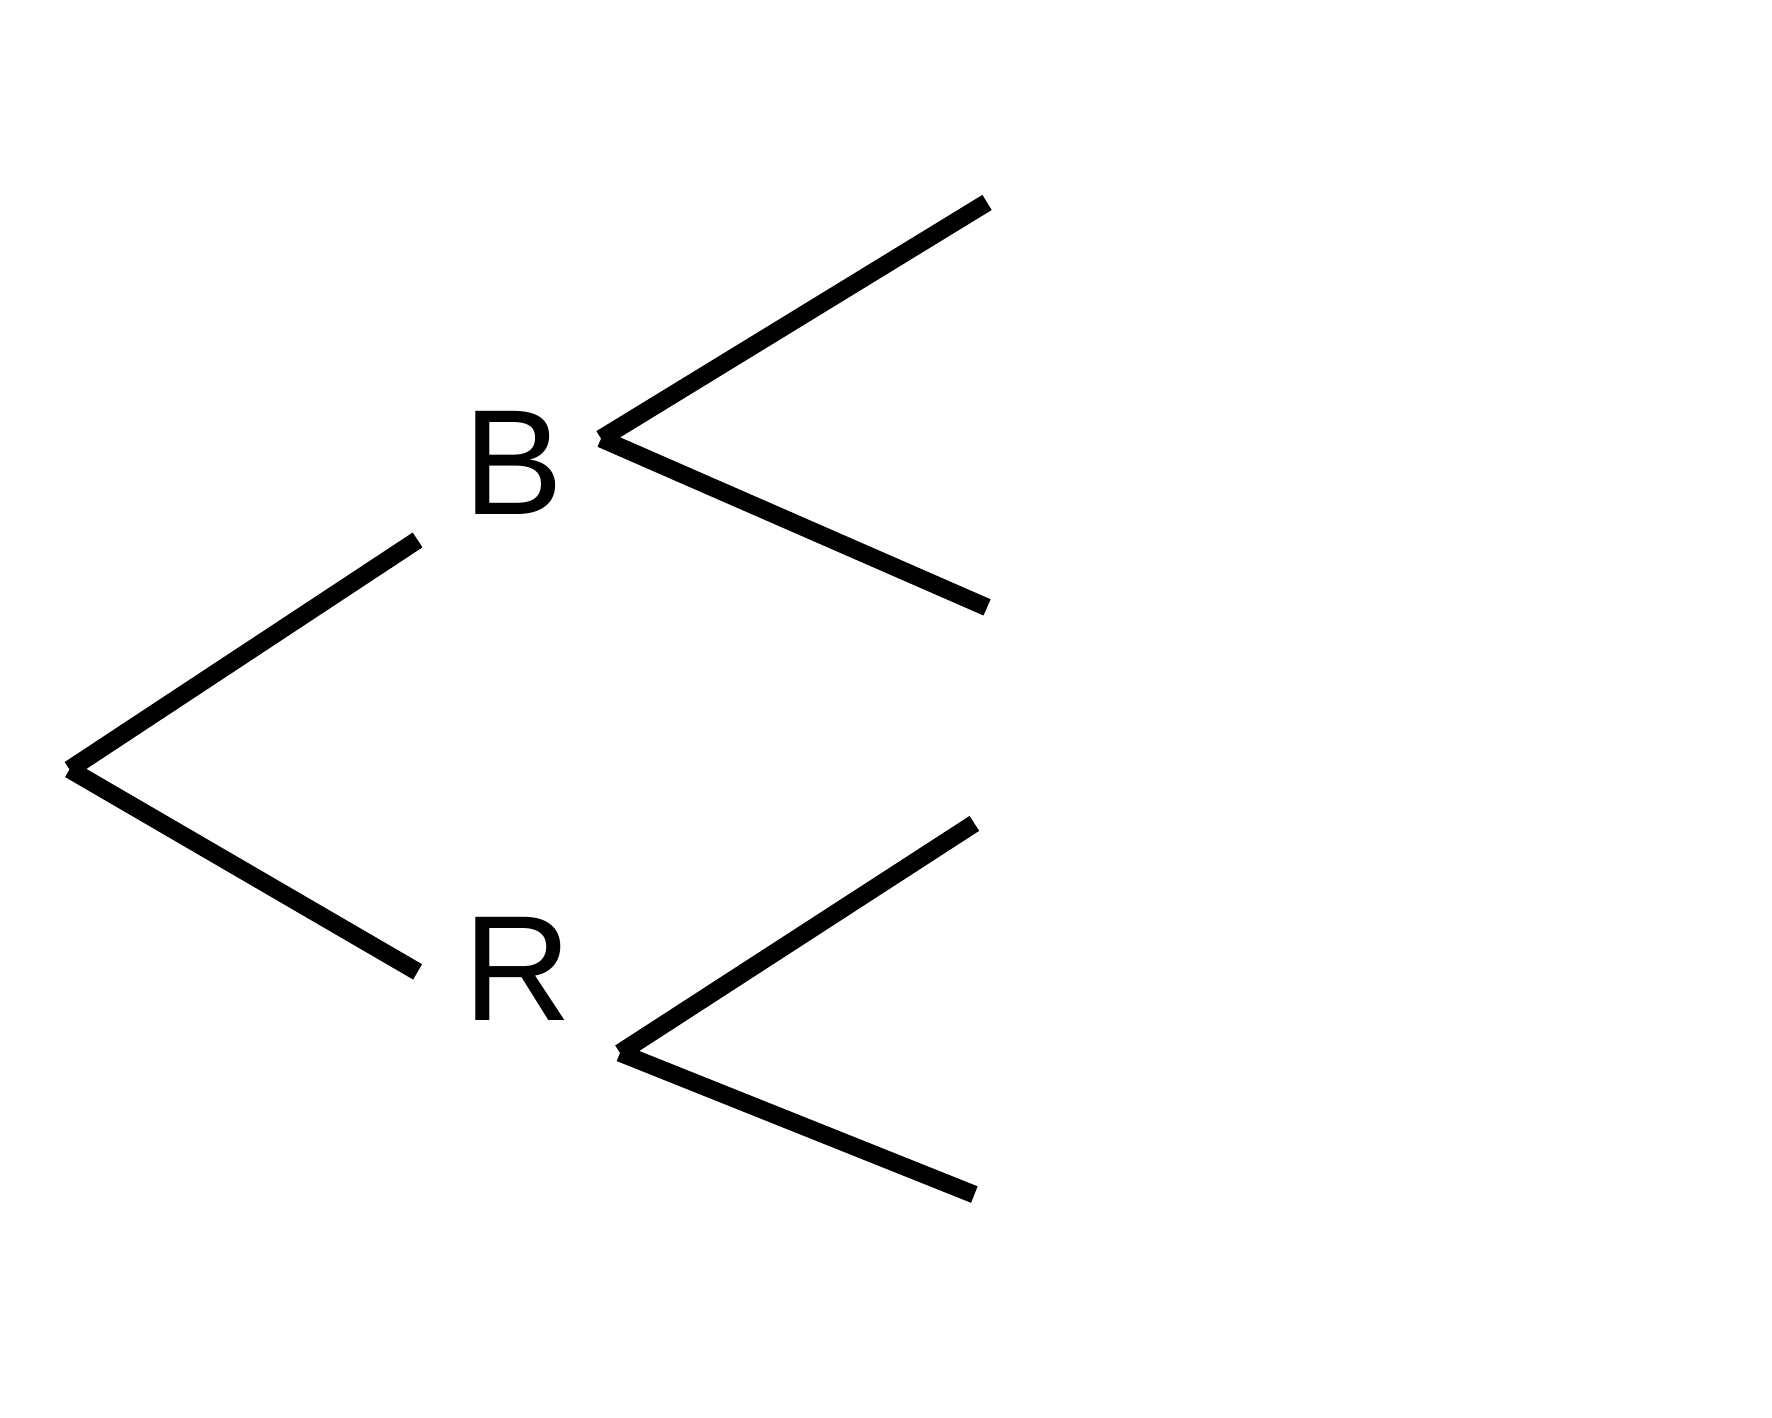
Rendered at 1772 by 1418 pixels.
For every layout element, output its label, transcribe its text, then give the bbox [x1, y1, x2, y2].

text_box R [449, 877, 608, 1086]
text_box B [449, 371, 576, 580]
